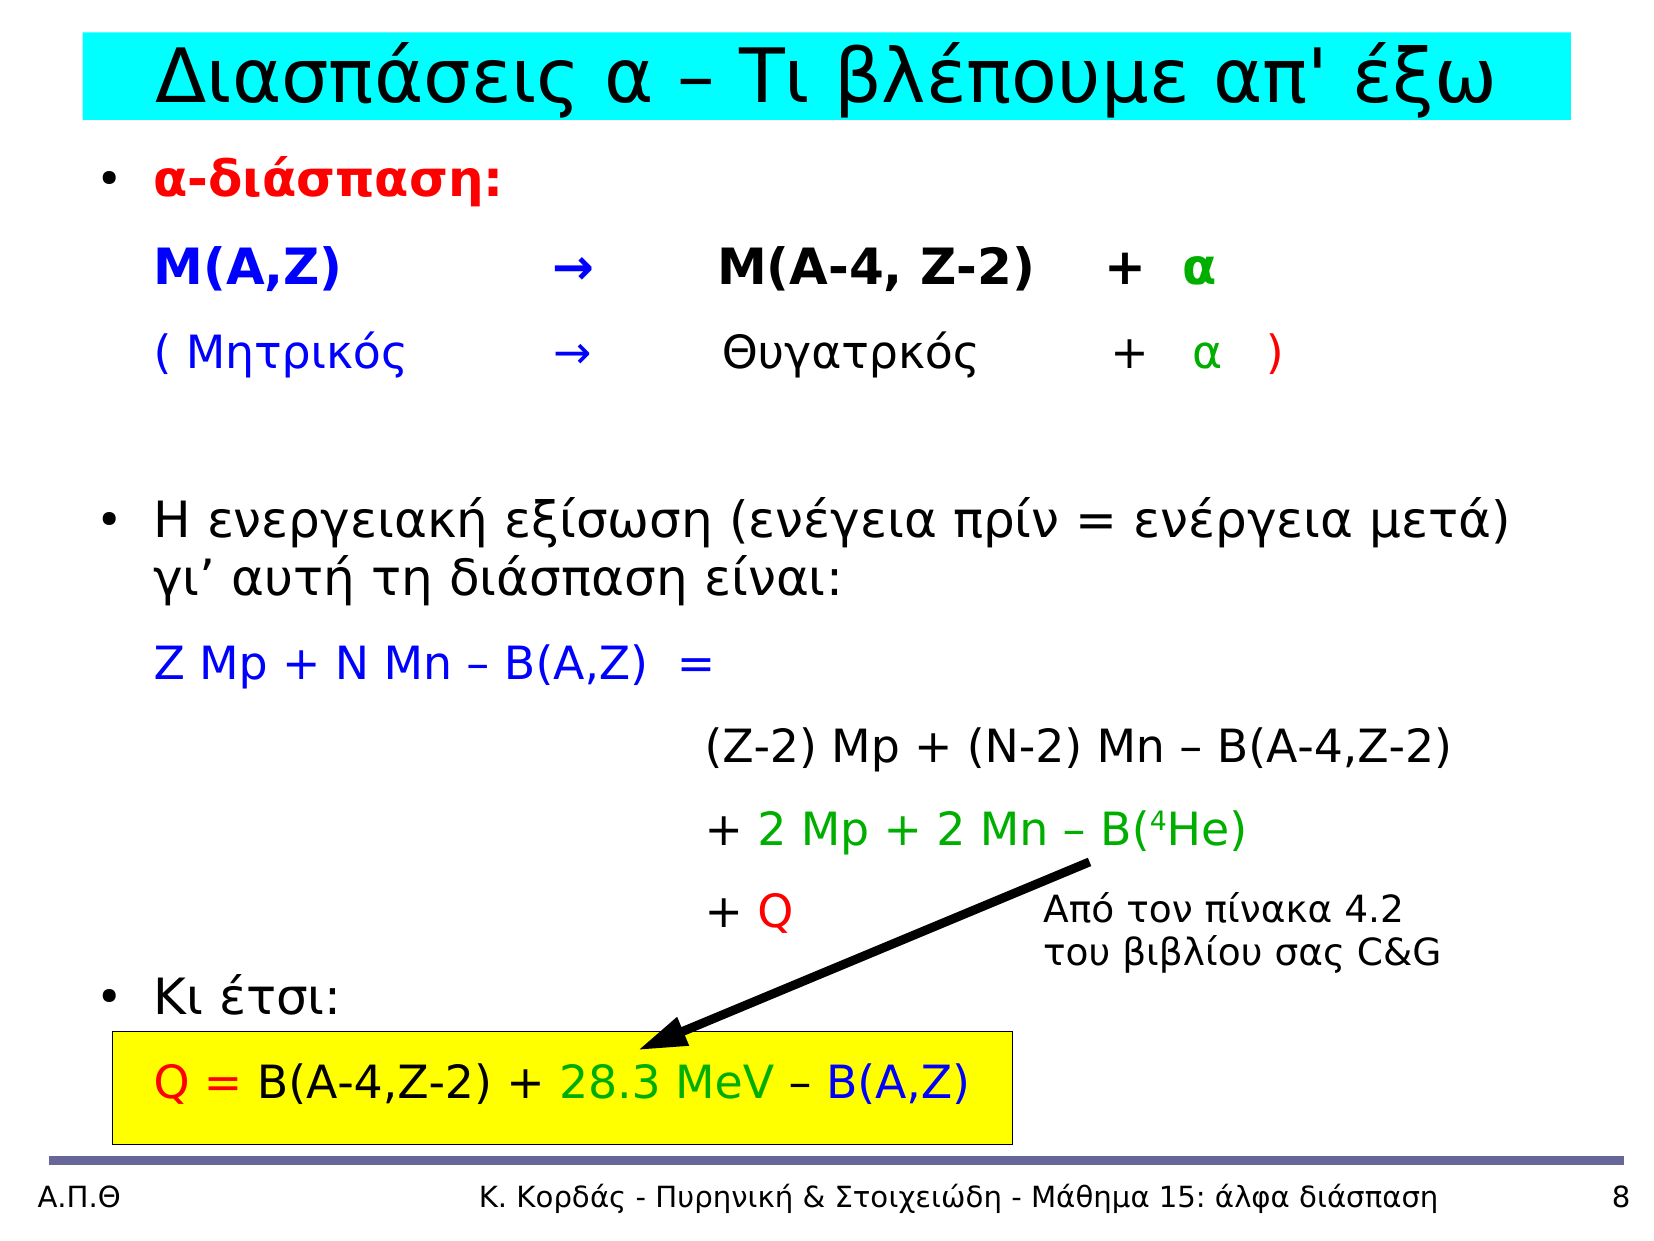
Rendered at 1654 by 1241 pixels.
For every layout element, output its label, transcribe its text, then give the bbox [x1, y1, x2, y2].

title Διασπάσεις α – Τι βλέπουμε απ' έξω [82, 32, 1571, 120]
text_box Από τον πίνακα 4.2 του βιβλίου σας C&G [1028, 880, 1463, 984]
list α-διάσπαση: M(A,Z) → M(A-4, Z-2) + α ( Μητρικός → Θυγατρκός + α ) Η ενεργειακή εξίσωση (ενέγεια πρίν = ενέργεια μετά) γι’ αυτή τη διάσπαση είναι: Z Mp + N Mn – B(A,Z) = (Z-2) Mp + (N-2) Mn – B(A-4,Z-2) + 2 Mp + 2 Mn – B(4He) + Q Κι έτσι: Q = B(A-4,Z-2) + 28.3 MeV – B(A,Z) [82, 150, 1571, 1199]
